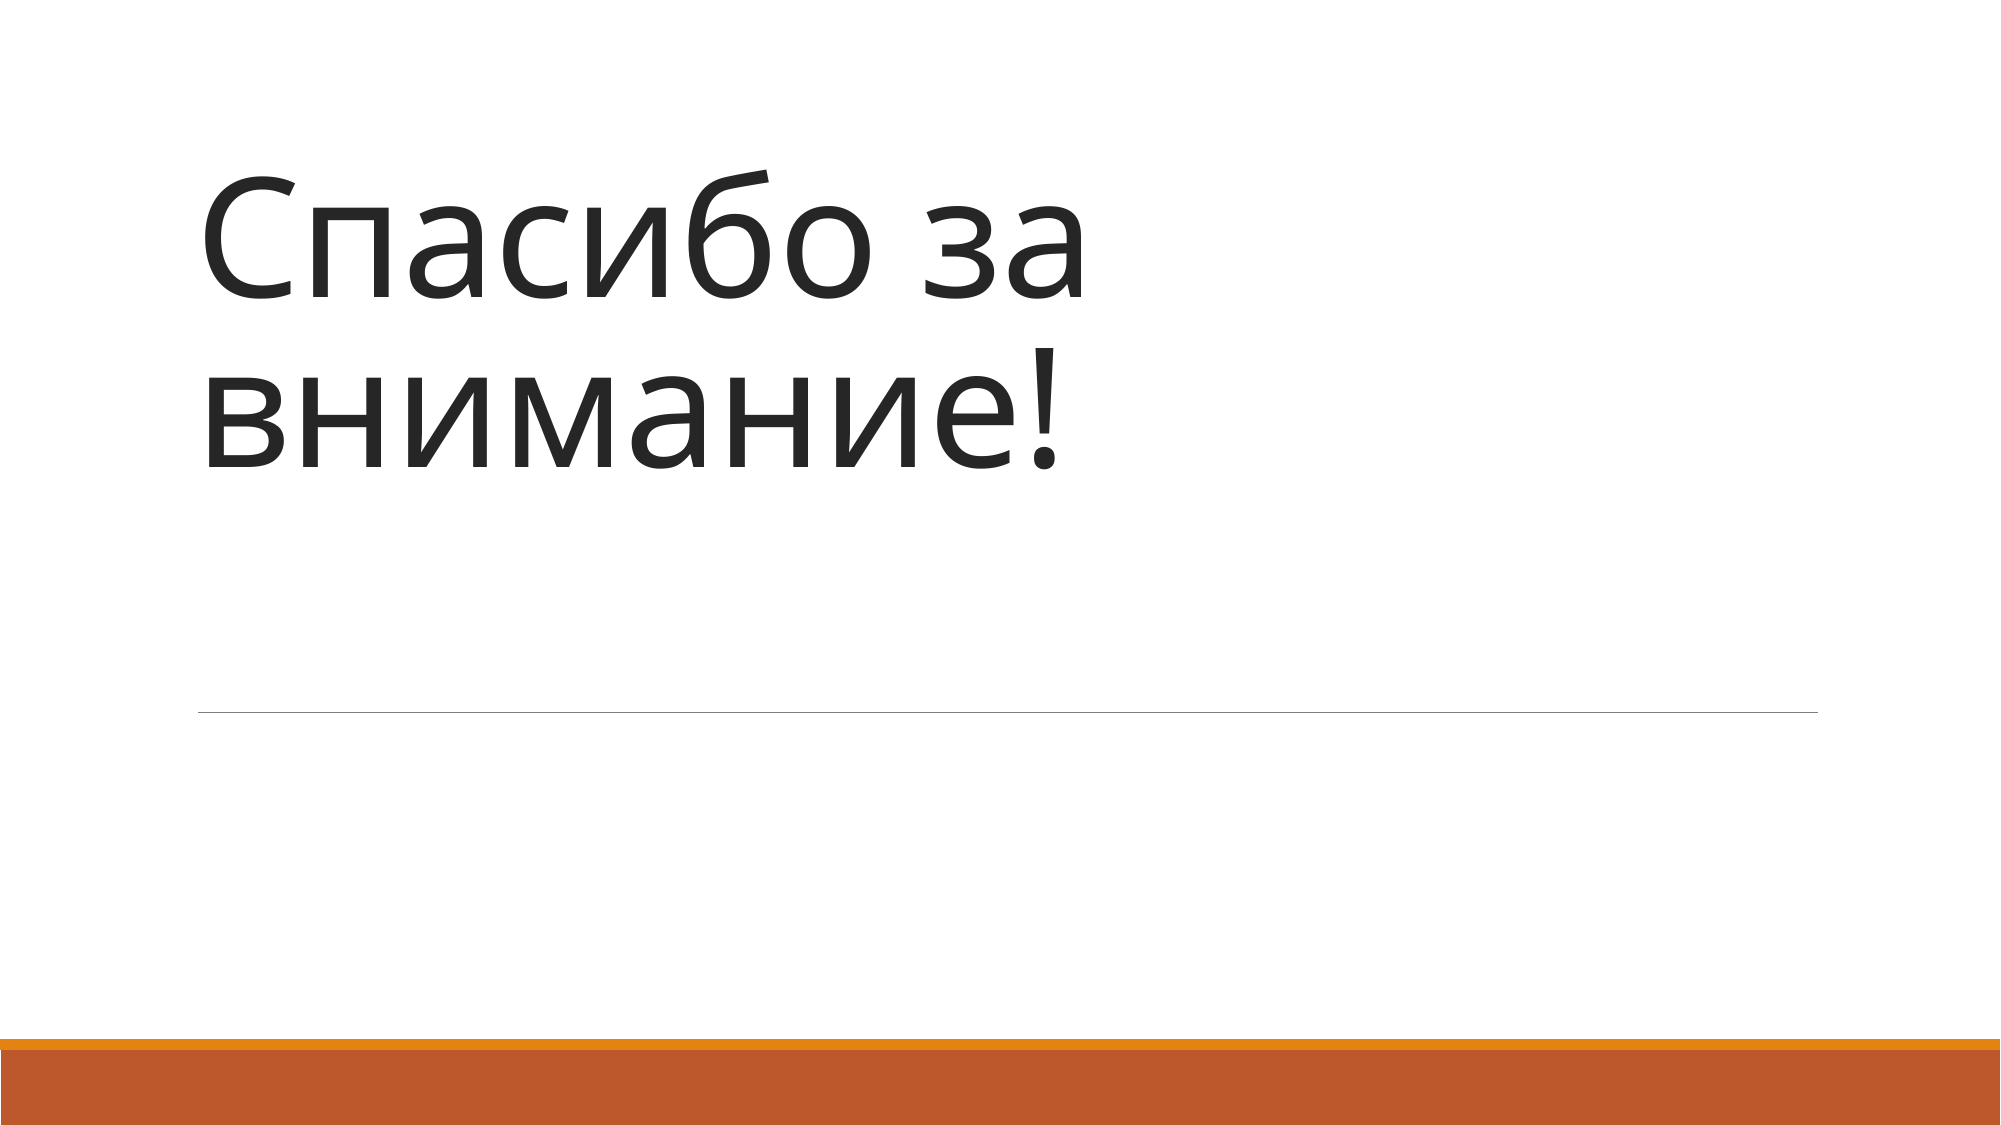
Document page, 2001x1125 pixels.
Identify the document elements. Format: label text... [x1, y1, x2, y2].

title Спасибо за внимание! [180, 124, 1831, 710]
